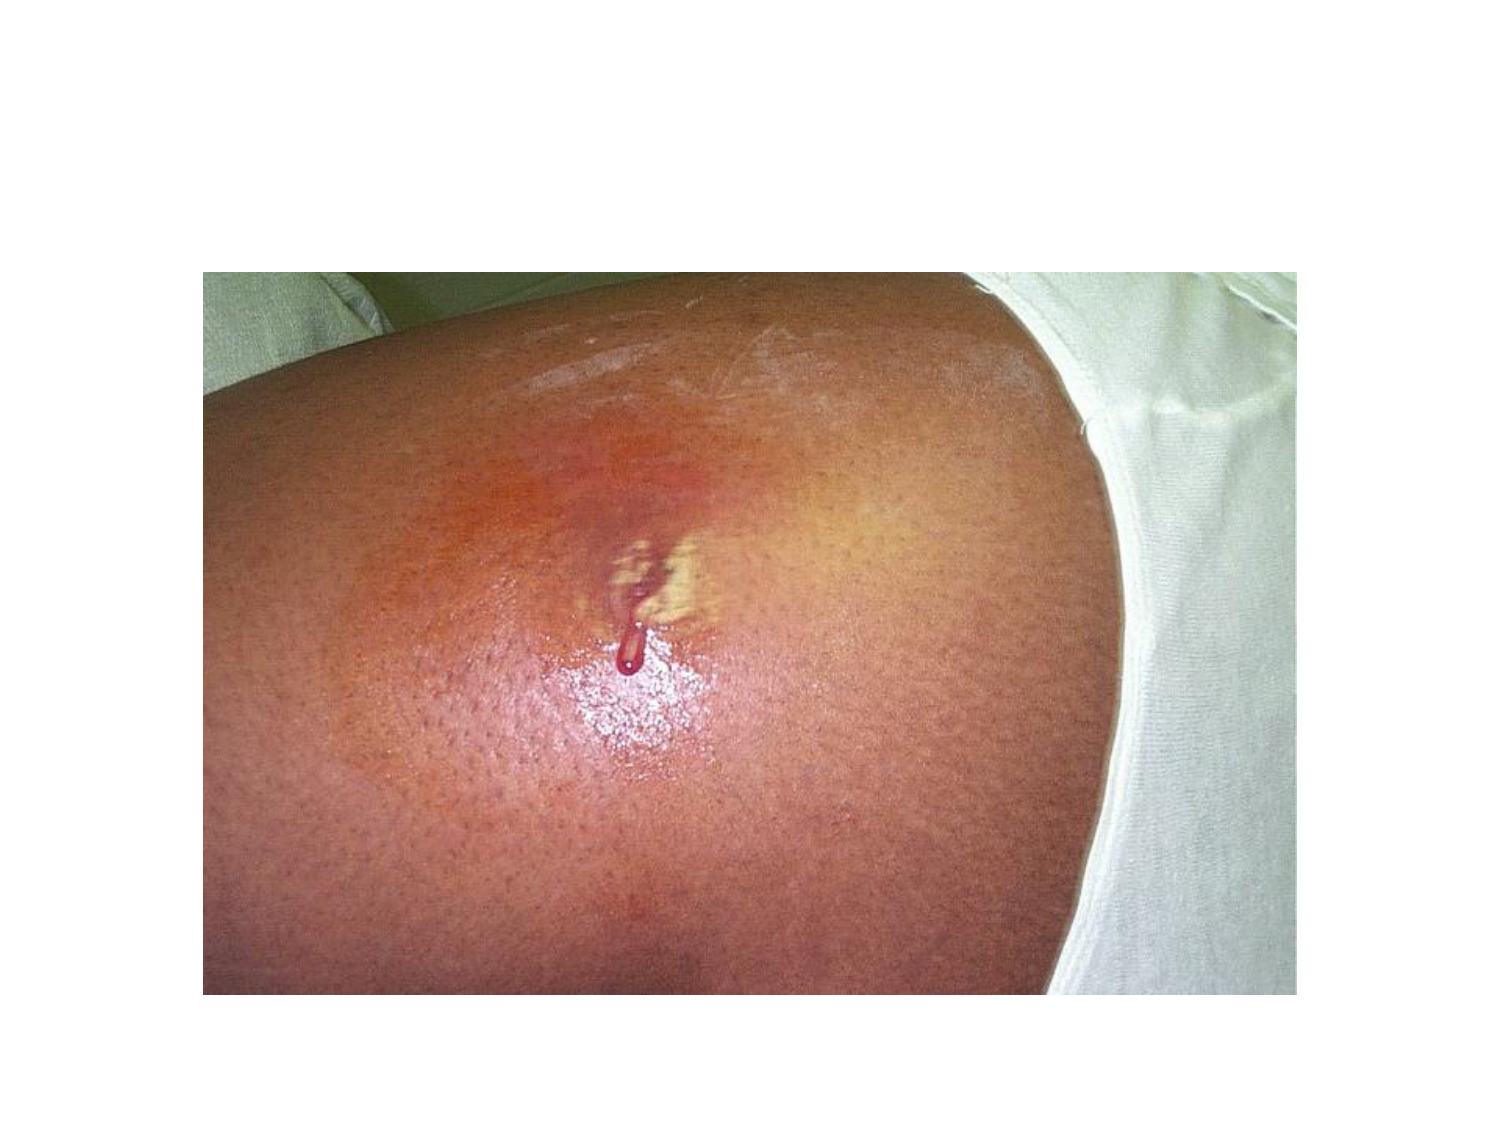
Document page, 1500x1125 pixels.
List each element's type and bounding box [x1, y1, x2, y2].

picture [203, 272, 1297, 995]
